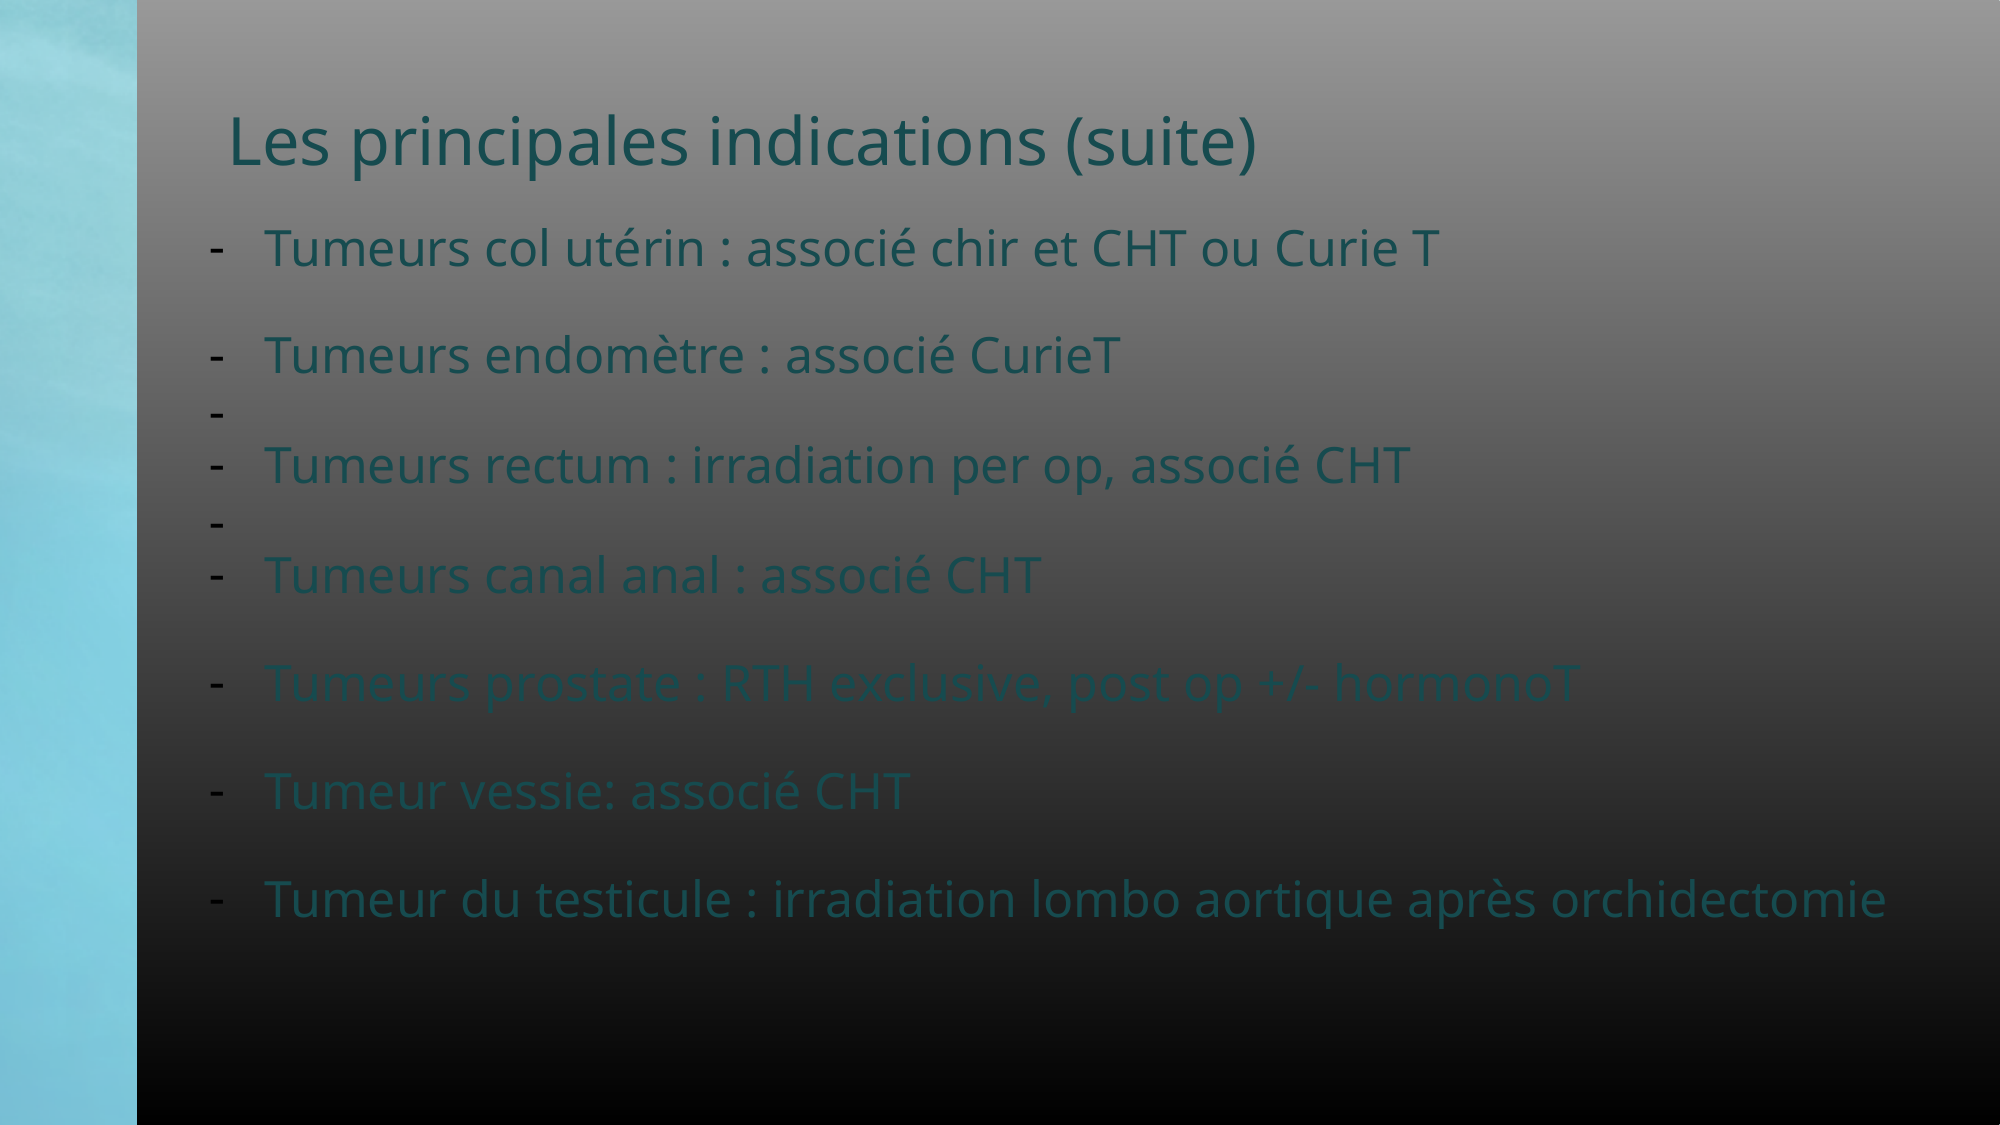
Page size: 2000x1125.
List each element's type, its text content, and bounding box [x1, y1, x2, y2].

title Les principales indications (suite) [212, 62, 1728, 188]
list Tumeurs col utérin : associé chir et CHT ou Curie T Tumeurs endomètre : associé CurieT Tumeurs rectum : irradiation per op, associé CHT Tumeurs canal anal : associé CHT Tumeurs prostate : RTH exclusive, post op +/- hormonoT Tumeur vessie: associé CHT Tumeur du testicule : irradiation lombo aortique après orchidectomie [193, 199, 1981, 1060]
